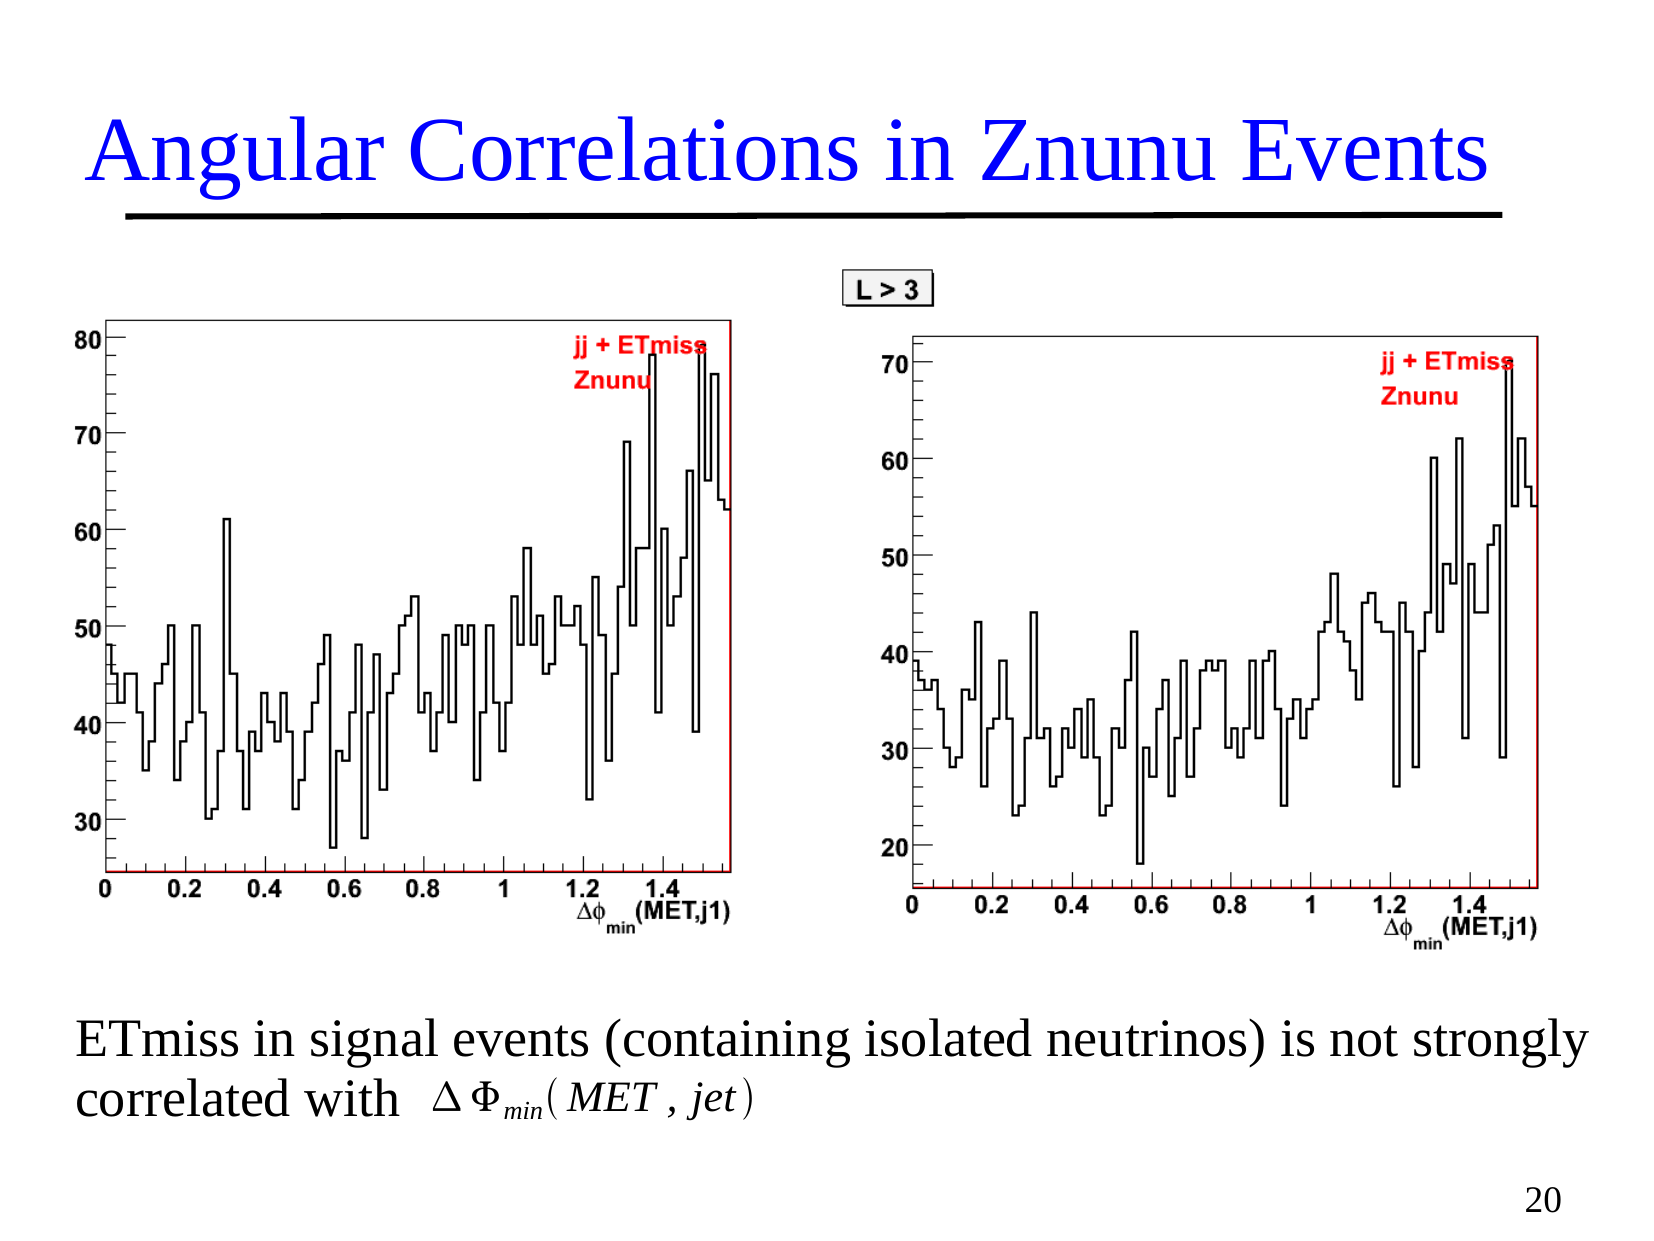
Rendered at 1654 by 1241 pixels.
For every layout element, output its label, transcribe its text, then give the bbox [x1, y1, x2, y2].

chart [420, 1070, 765, 1127]
picture [835, 267, 1616, 958]
picture [28, 251, 809, 942]
text_box Angular Correlations in Znunu Events [84, 98, 1629, 211]
text_box ETmiss in signal events (containing isolated neutrinos) is not strongly correlated with [75, 1007, 1606, 1128]
